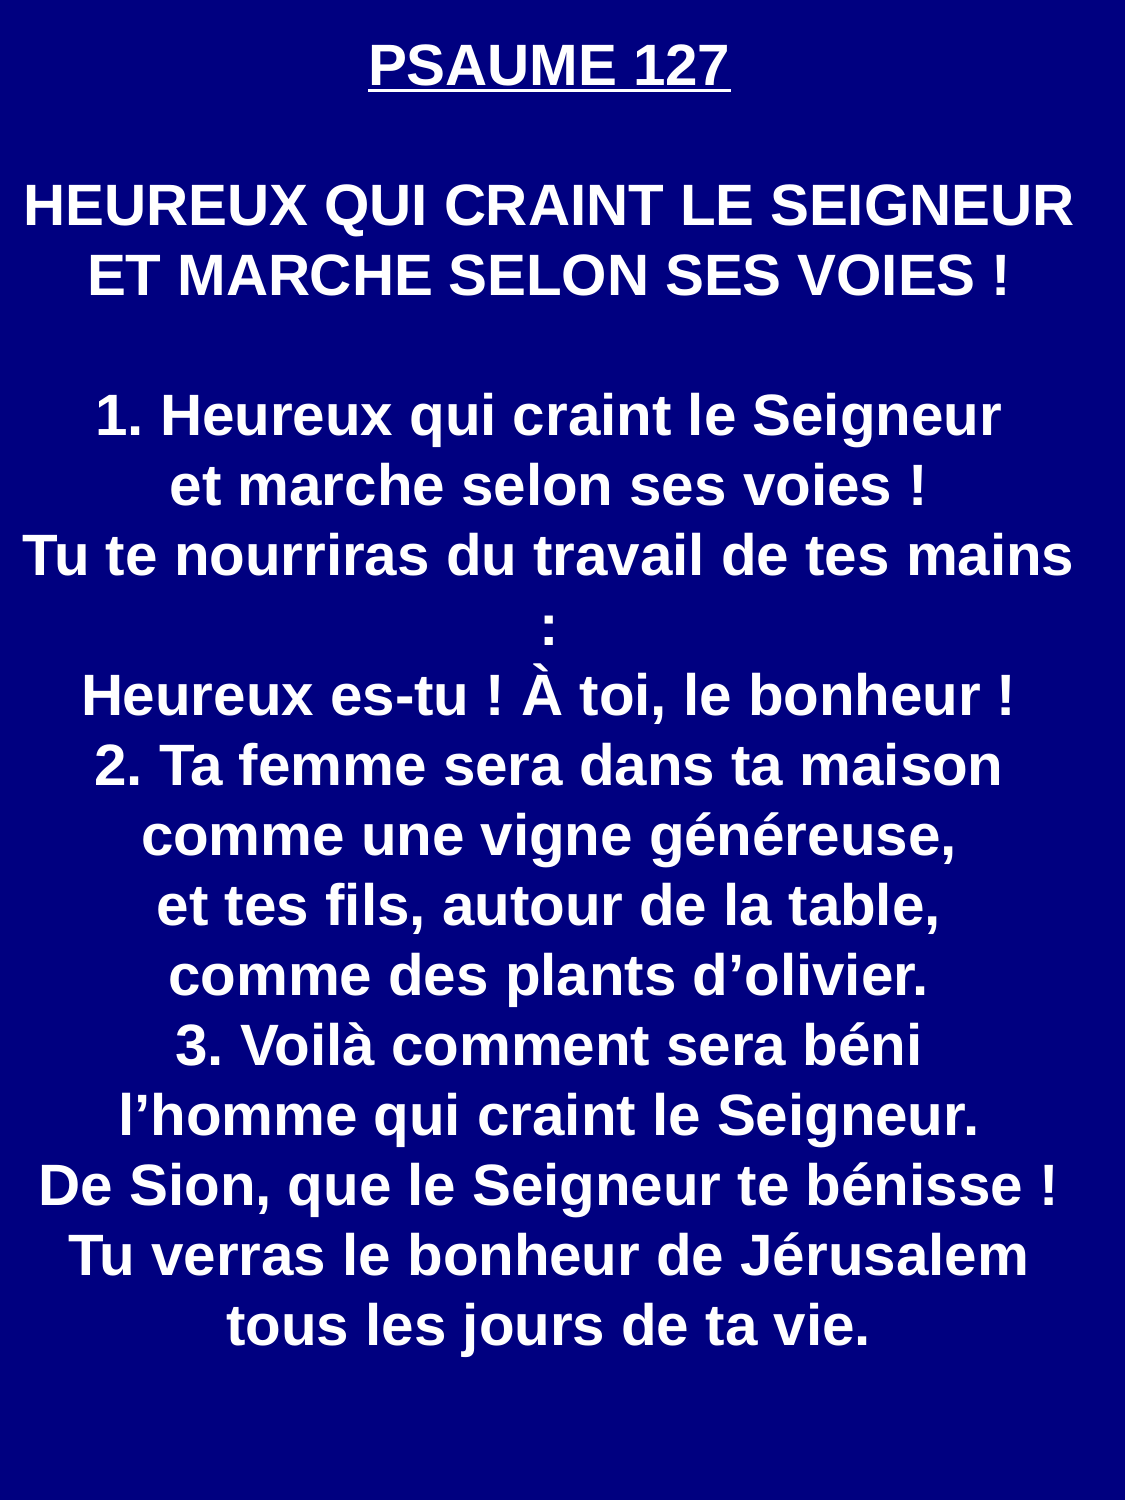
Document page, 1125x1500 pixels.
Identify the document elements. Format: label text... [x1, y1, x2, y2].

text_box PSAUME 127 HEUREUX QUI CRAINT LE SEIGNEUR ET MARCHE SELON SES VOIES ! 1. Heureux qui craint le Seigneur et marche selon ses voies ! Tu te nourriras du travail de tes mains : Heureux es-tu ! À toi, le bonheur ! 2. Ta femme sera dans ta maison comme une vigne généreuse, et tes fils, autour de la table, comme des plants d’olivier. 3. Voilà comment sera béni l’homme qui craint le Seigneur. De Sion, que le Seigneur te bénisse ! Tu verras le bonheur de Jérusalem tous les jours de ta vie. [0, 94, 1099, 1290]
